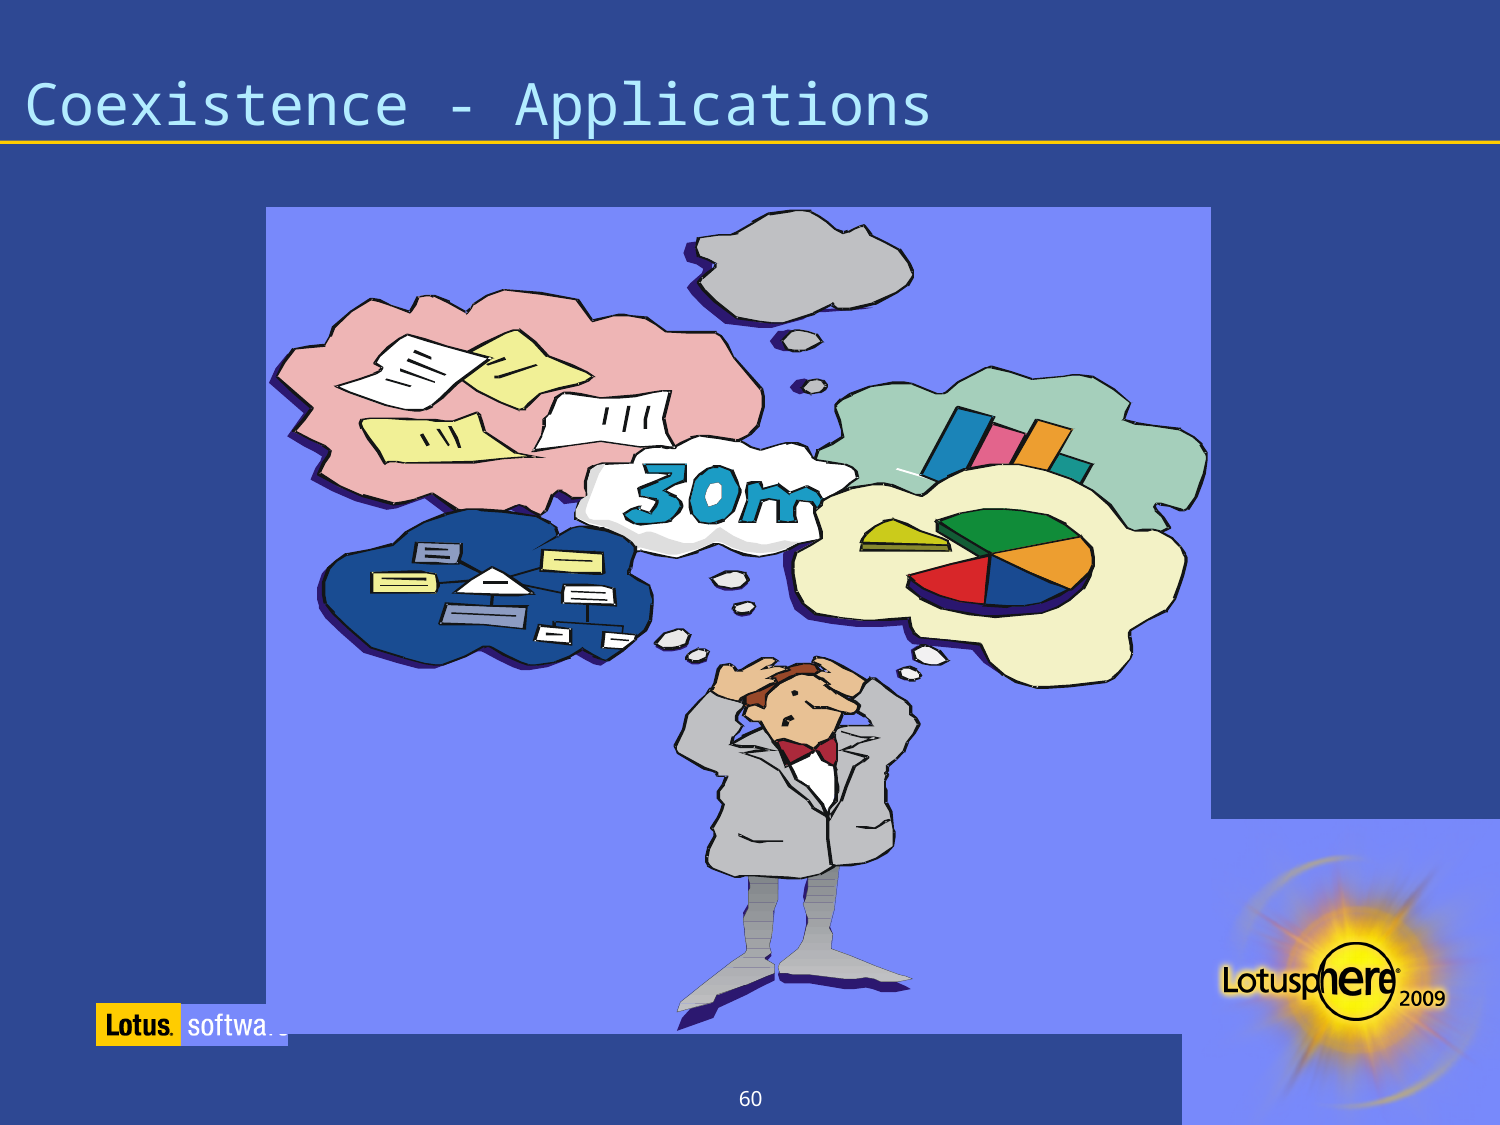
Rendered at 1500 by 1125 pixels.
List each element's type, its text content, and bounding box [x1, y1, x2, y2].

title Coexistence - Applications [24, 62, 1378, 145]
picture [96, 206, 1500, 1125]
